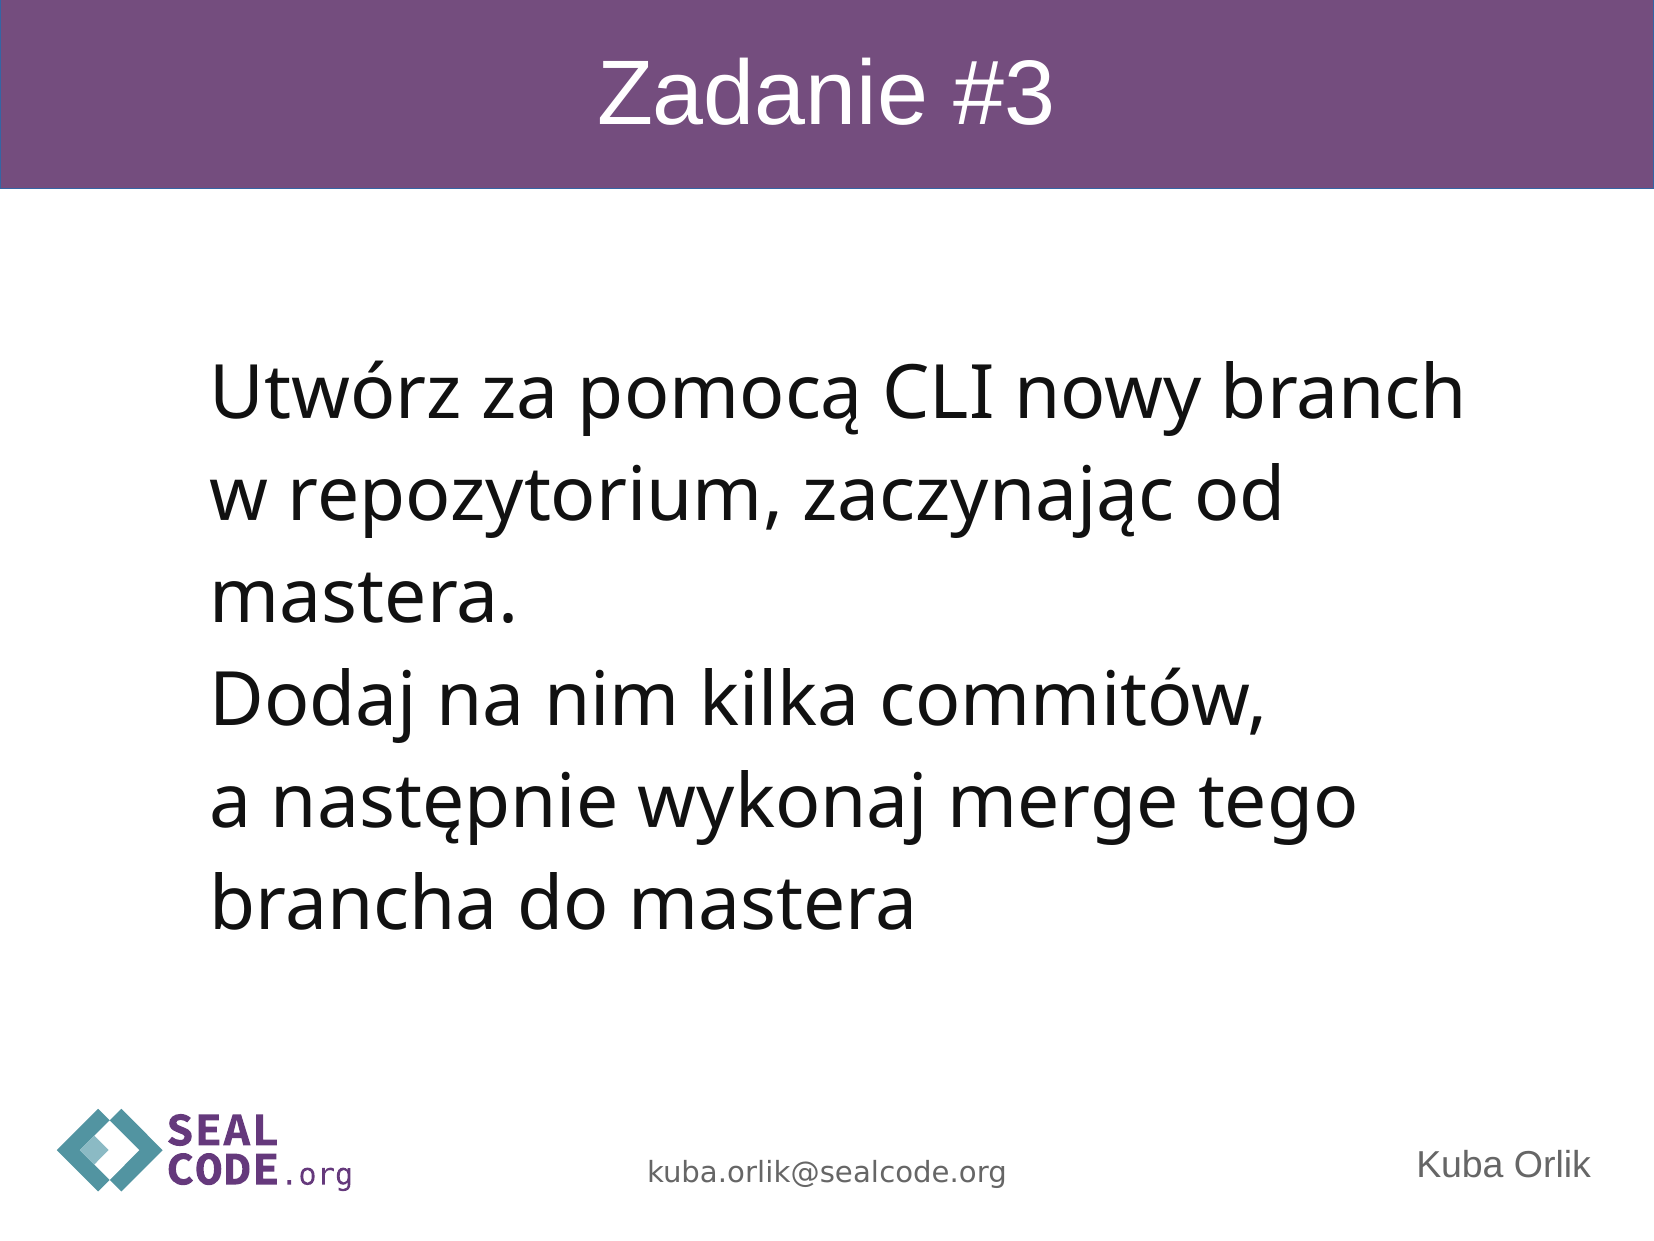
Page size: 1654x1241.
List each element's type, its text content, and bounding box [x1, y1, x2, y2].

text_box Utwórz za pomocą CLI nowy branch w repozytorium, zaczynając od mastera. Dodaj na nim kilka commitów, a następnie wykonaj merge tego brancha do mastera [159, 330, 1494, 870]
title Zadanie #3 [0, 0, 1653, 188]
